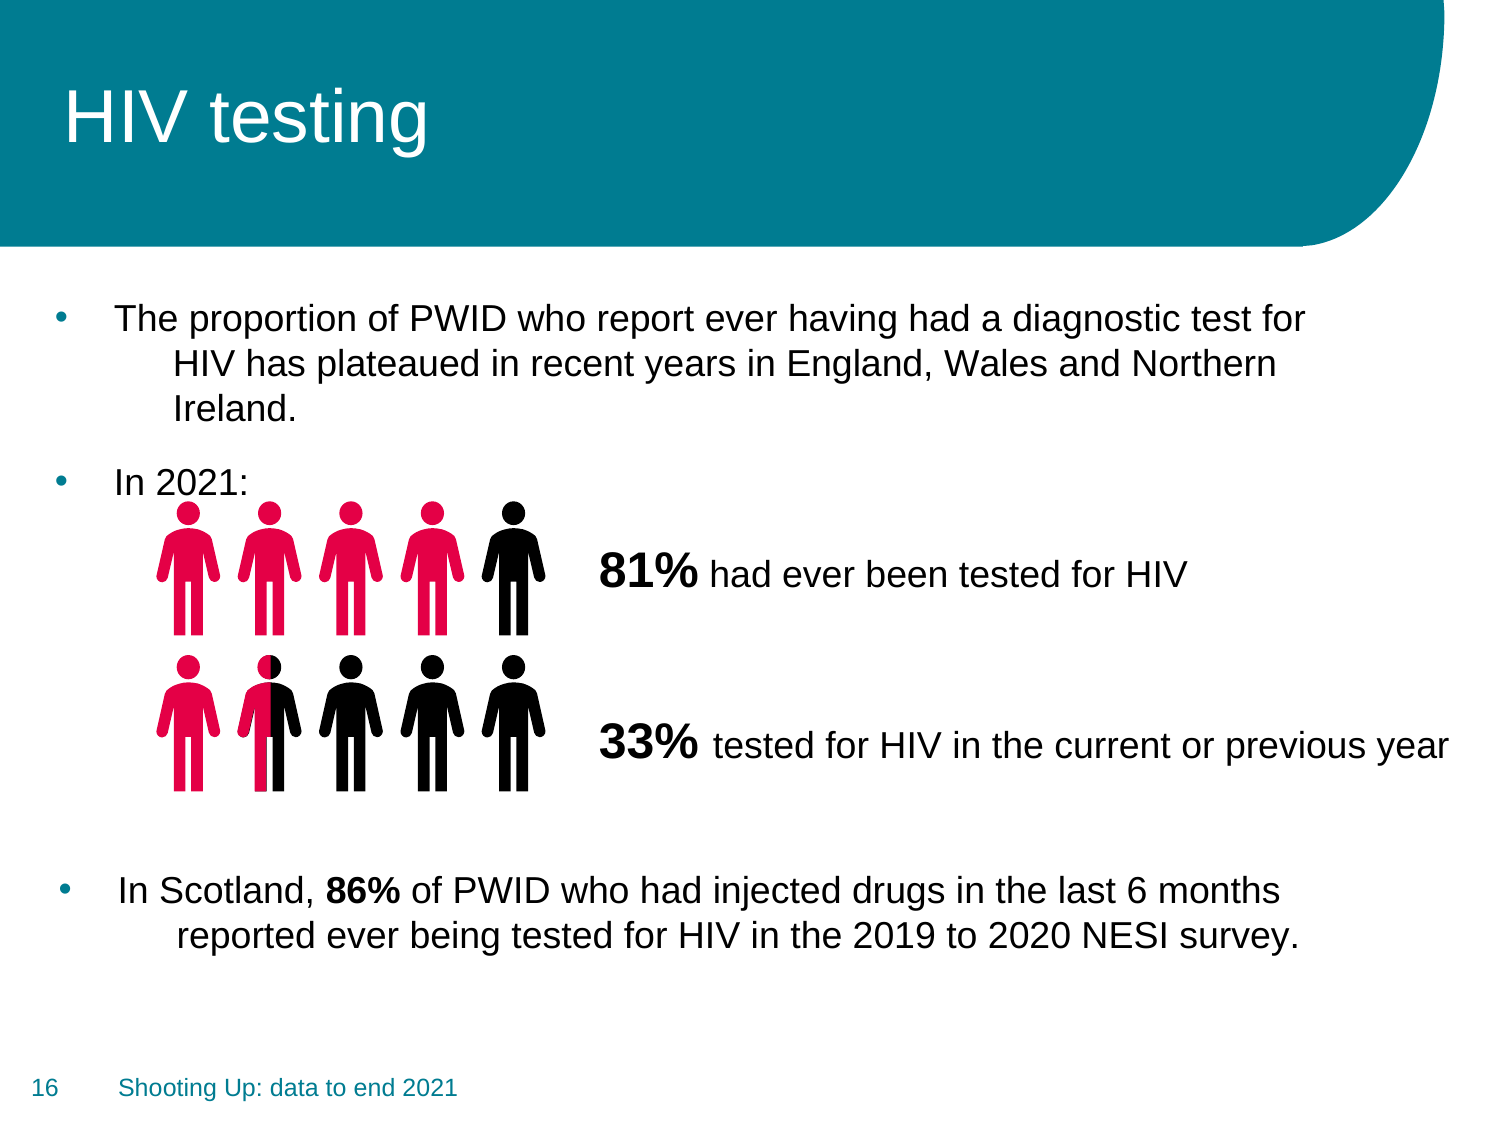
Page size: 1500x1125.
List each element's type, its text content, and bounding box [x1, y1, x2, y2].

text_box 81% had ever been tested for HIV [583, 530, 1210, 607]
title HIV testing [52, 61, 1351, 164]
picture [117, 496, 584, 641]
text_box Shooting Up: data to end 2021 [103, 1056, 1335, 1116]
text_box [16, 1056, 90, 1117]
text_box 33% tested for HIV in the current or previous year [584, 700, 1475, 777]
text_box In Scotland, 86% of PWID who had injected drugs in the last 6 months reported ever being tested for HIV in the 2019 to 2020 NESI survey. [43, 858, 1385, 963]
picture [117, 649, 584, 797]
text_box The proportion of PWID who report ever having had a diagnostic test for HIV has plateaued in recent years in England, Wales and Northern Ireland. In 2021: [43, 288, 1385, 509]
